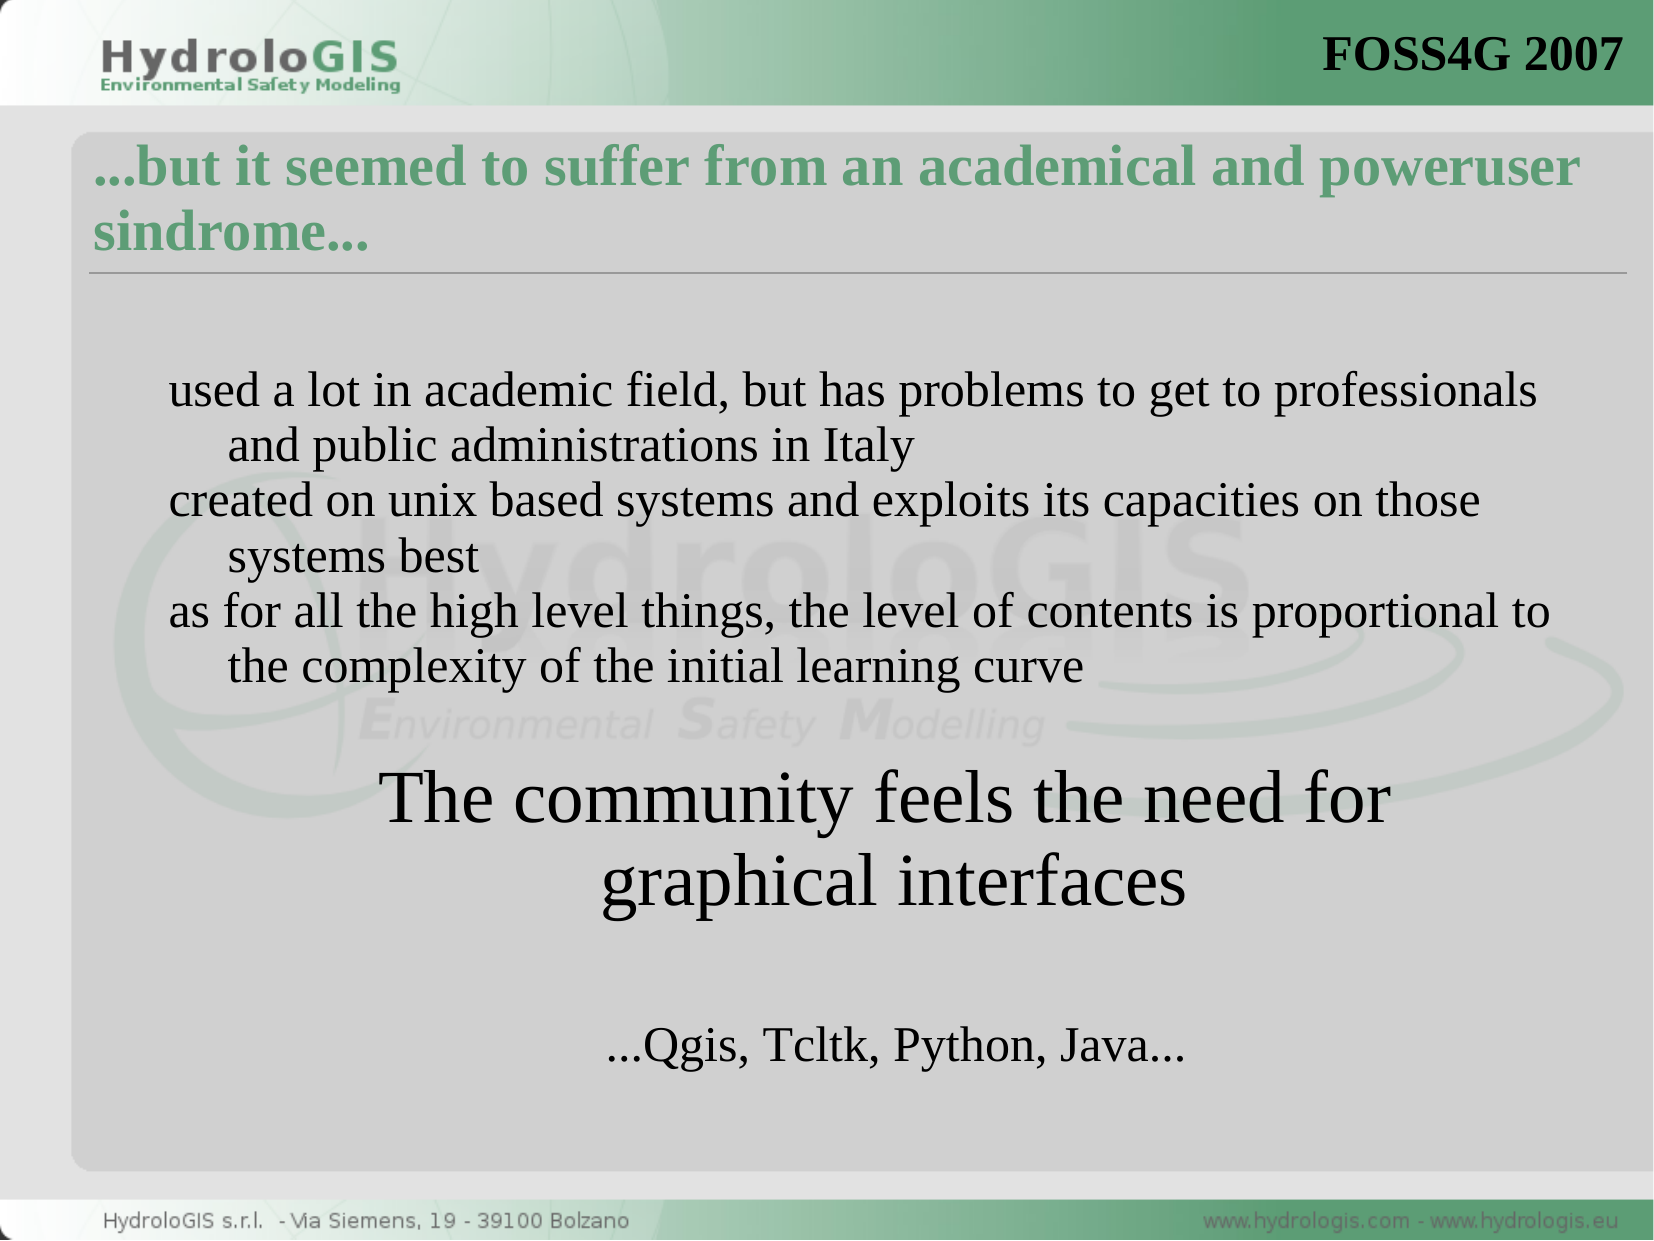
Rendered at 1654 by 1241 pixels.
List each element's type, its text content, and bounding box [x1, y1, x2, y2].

picture [0, 0, 1654, 1240]
text_box ...Qgis, Tcltk, Python, Java... [605, 1017, 1219, 1075]
text_box The community feels the need for graphical interfaces [378, 756, 1425, 927]
title ...but it seemed to suffer from an academical and poweruser sindrome... [93, 130, 1600, 267]
text_box used a lot in academic field, but has problems to get to professionals and public administrations in Italy created on unix based systems and exploits its capacities on those systems best as for all the high level things, the level of contents is proportional to the complexity of the initial learning curve [168, 361, 1592, 703]
